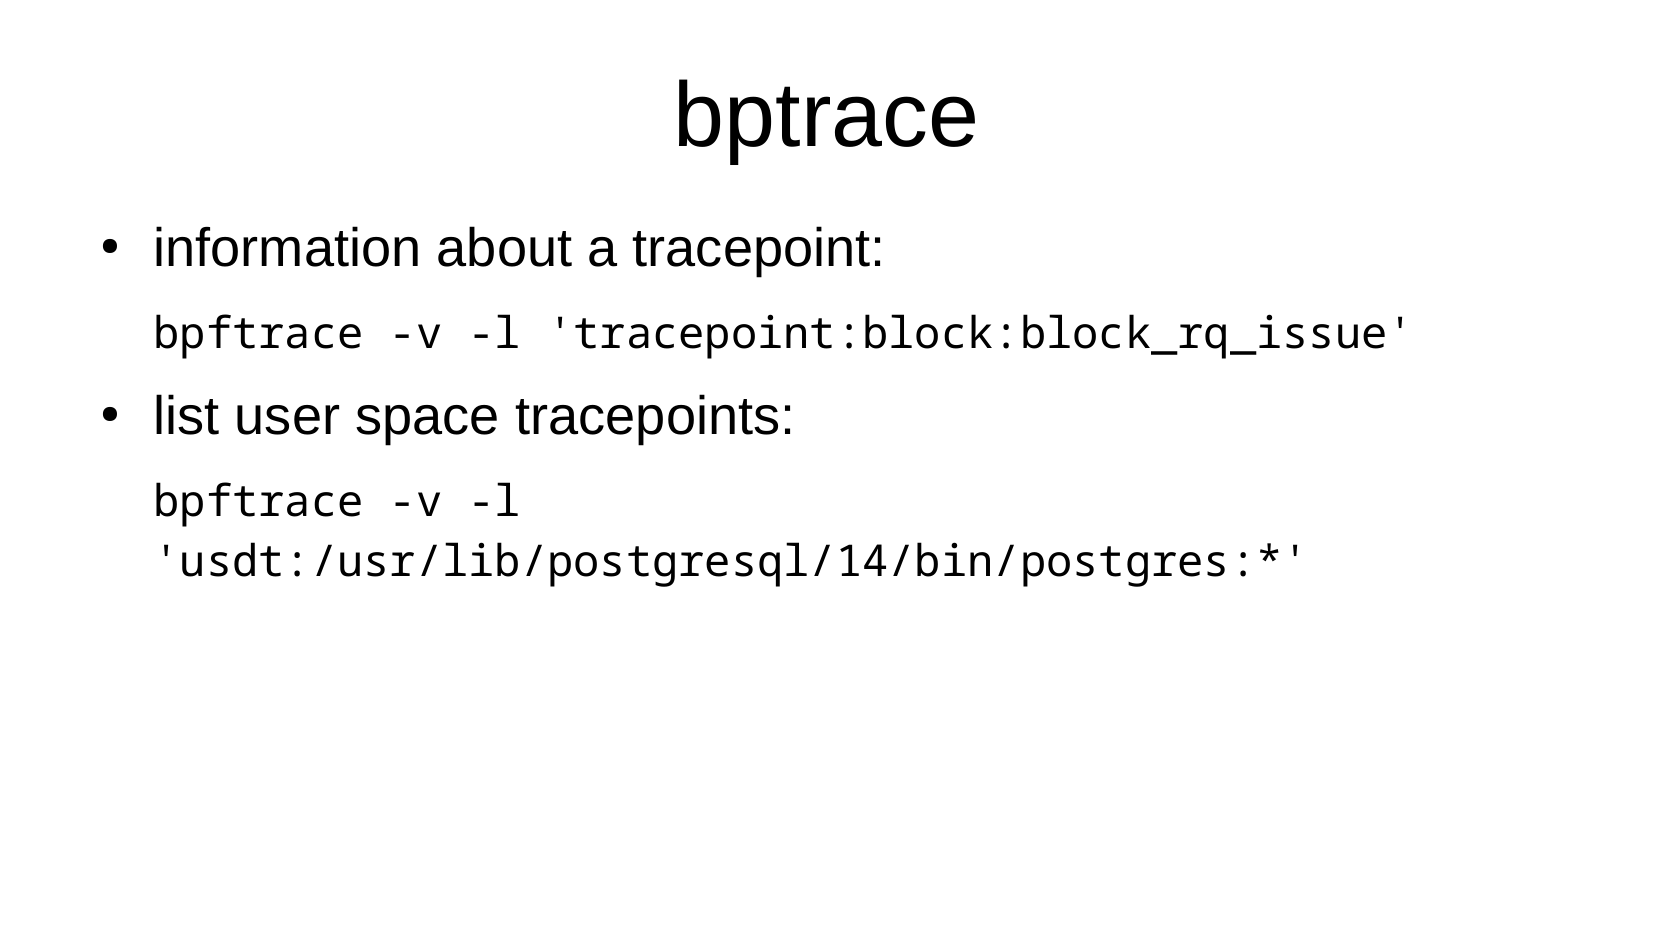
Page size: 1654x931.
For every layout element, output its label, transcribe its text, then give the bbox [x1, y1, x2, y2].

title bptrace [82, 37, 1571, 193]
list information about a tracepoint: bpftrace -v -l 'tracepoint:block:block_rq_issue' list user space tracepoints: bpftrace -v -l 'usdt:/usr/lib/postgresql/14/bin/postgres:*' [82, 217, 1571, 758]
